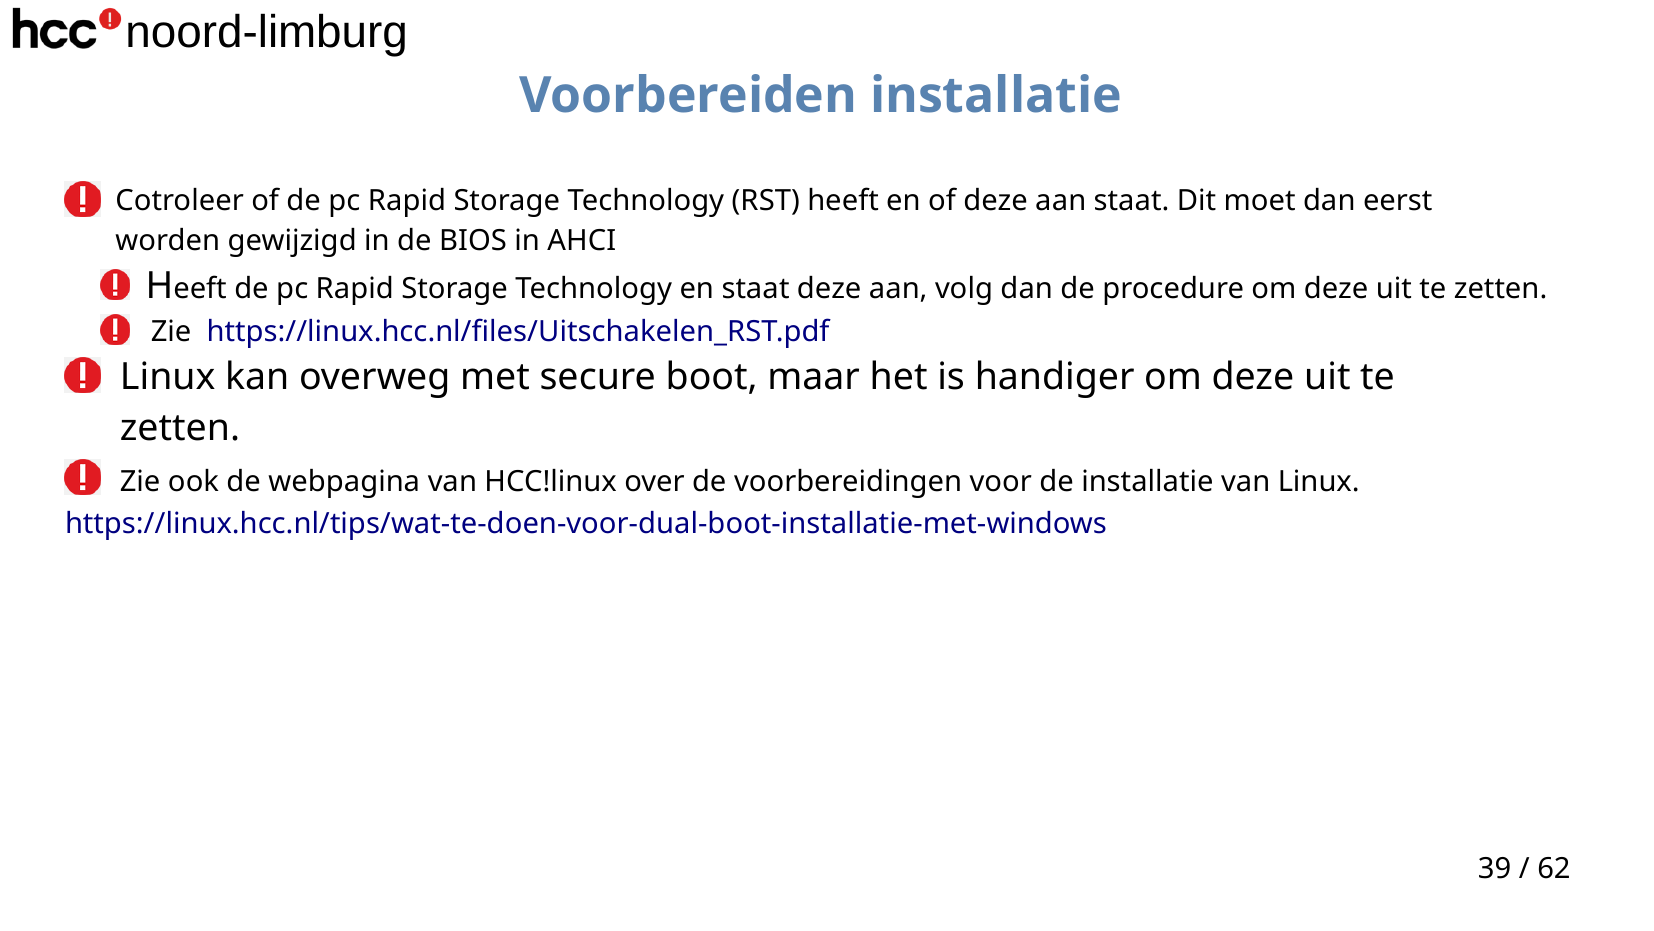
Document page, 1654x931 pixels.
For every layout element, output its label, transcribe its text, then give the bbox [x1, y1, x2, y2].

subtitle Cotroleer of de pc Rapid Storage Technology (RST) heeft en of deze aan staat. Dit moet dan eerst worden gewijzigd in de BIOS in AHCI Heeft de pc Rapid Storage Technology en staat deze aan, volg dan de procedure om deze uit te zetten. Zie https://linux.hcc.nl/files/Uitschakelen_RST.pdf Linux kan overweg met secure boot, maar het is handiger om deze uit te zetten. Zie ook de webpagina van HCC!linux over de voorbereidingen voor de installatie van Linux. https://linux.hcc.nl/tips/wat-te-doen-voor-dual-boot-installatie-met-windows [64, 159, 1595, 614]
picture [11, 6, 122, 50]
title Voorbereiden installatie [118, 59, 1524, 128]
